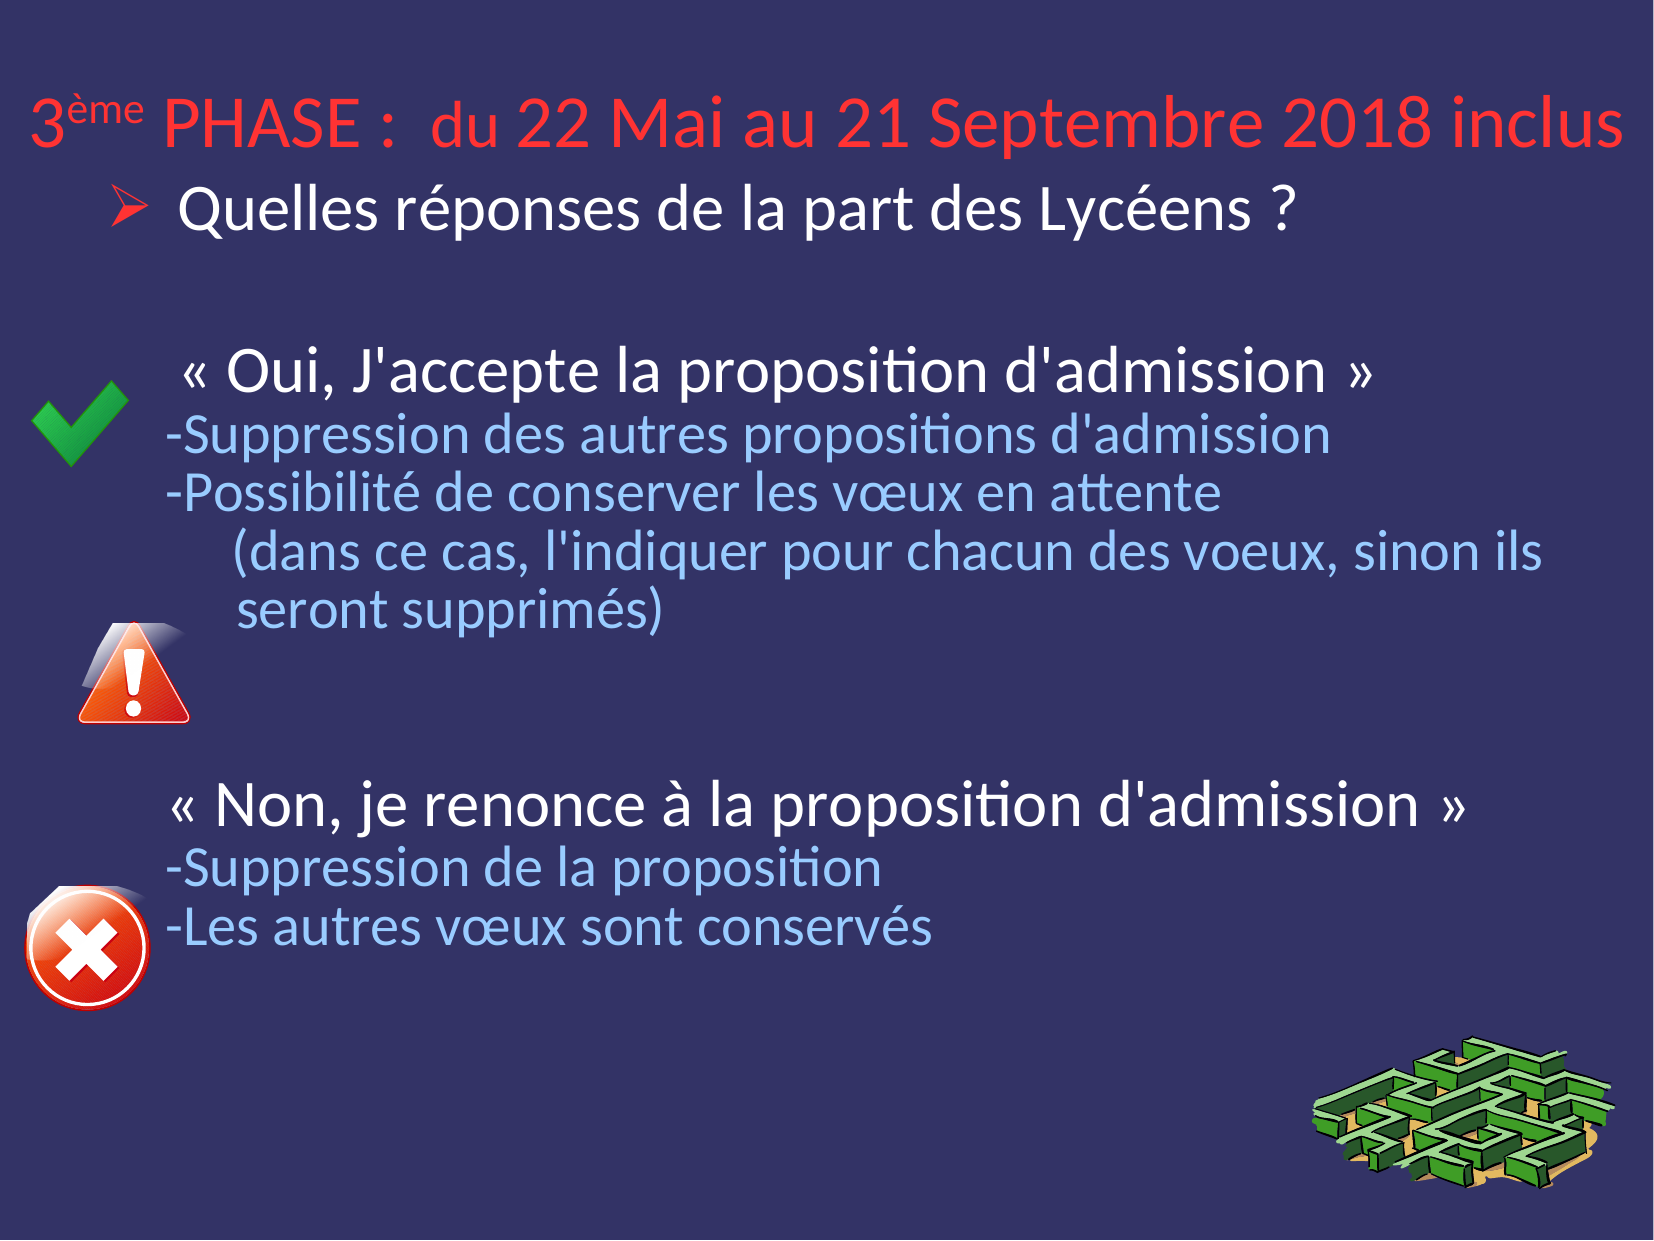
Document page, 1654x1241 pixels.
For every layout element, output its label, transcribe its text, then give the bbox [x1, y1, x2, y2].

text_box 3ème PHASE : du 22 Mai au 21 Septembre 2018 inclus [28, 82, 1654, 175]
list Quelles réponses de la part des Lycéens ? « Oui, J'accepte la proposition d'admission » -Suppression des autres propositions d'admission -Possibilité de conserver les vœux en attente (dans ce cas, l'indiquer pour chacun des voeux, sinon ils seront supprimés) « Non, je renonce à la proposition d'admission » -Suppression de la proposition -Les autres vœux sont conservés [94, 180, 1607, 1241]
picture [59, 594, 210, 756]
picture [11, 342, 147, 498]
picture [0, 850, 178, 1029]
